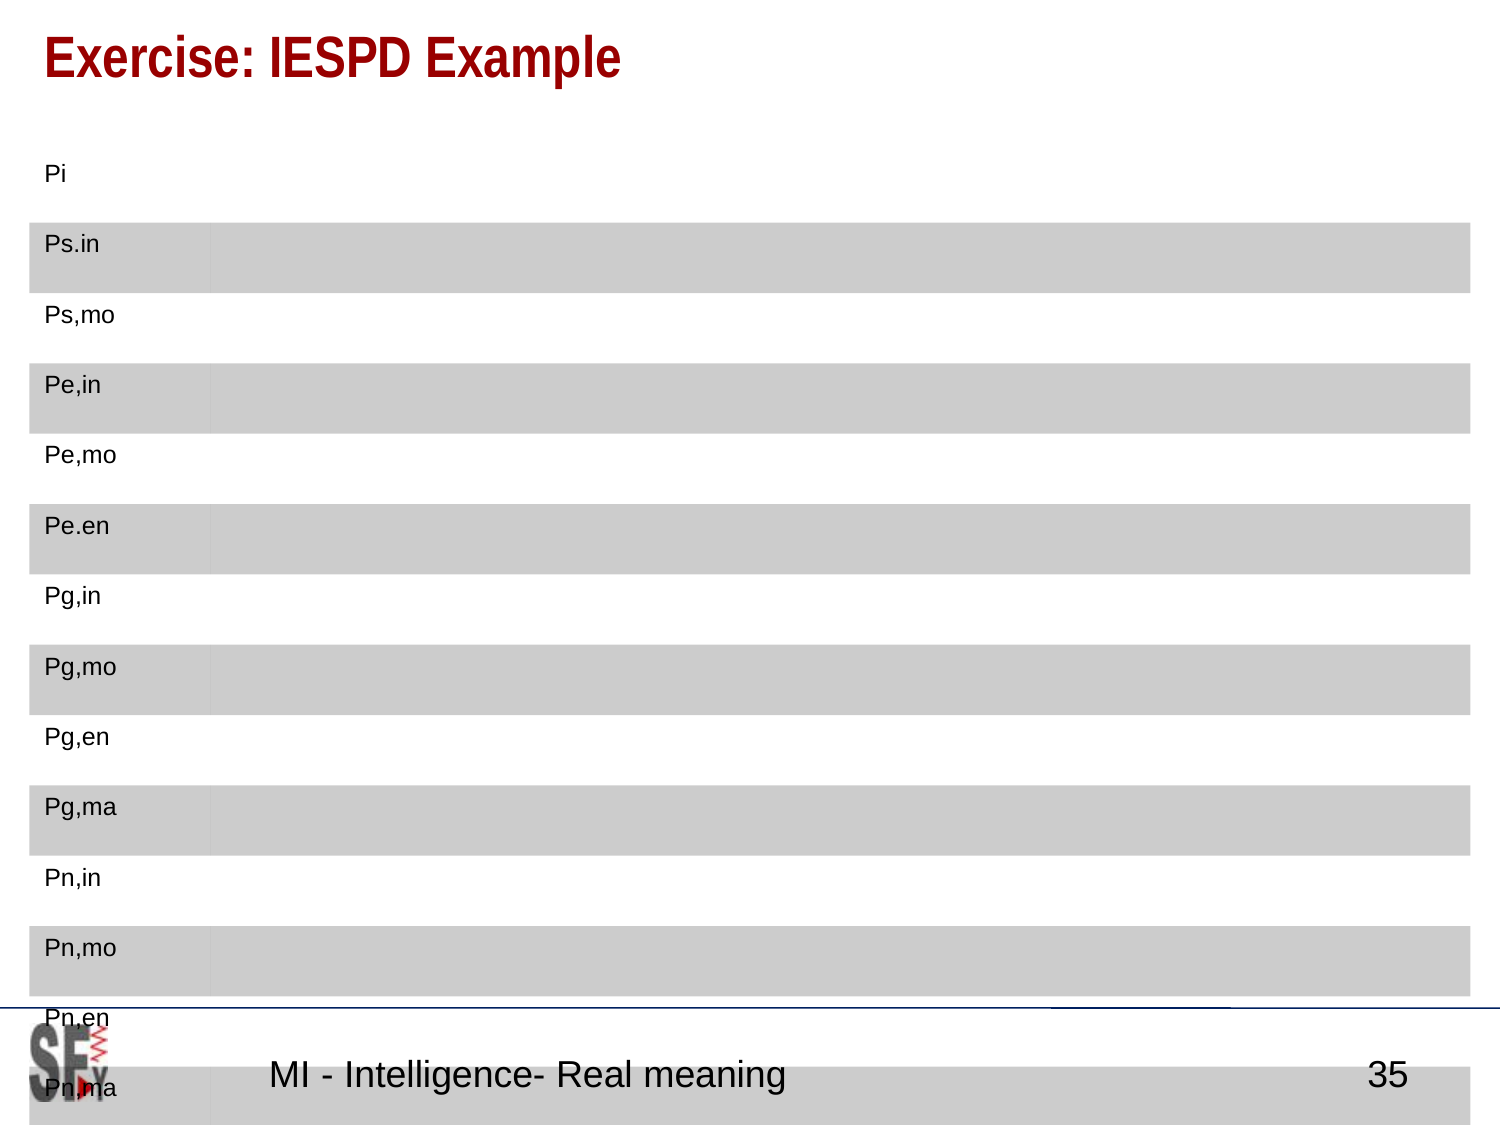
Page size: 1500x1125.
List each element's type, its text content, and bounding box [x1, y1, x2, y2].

table_cell Pn,en [29, 996, 211, 1067]
title Exercise: IESPD Example [29, 12, 1471, 138]
table_cell [211, 785, 1470, 856]
table_cell [211, 926, 1470, 996]
table_cell [211, 715, 1470, 785]
table_cell [211, 645, 1470, 715]
table_cell [211, 574, 1470, 645]
table_cell Pg,mo [29, 645, 211, 715]
table_cell [211, 856, 1470, 926]
table_cell [211, 504, 1470, 574]
table_cell [211, 996, 1470, 1067]
slide_number <numéro> [1352, 1034, 1490, 1103]
table_cell [211, 434, 1470, 504]
table_cell [211, 363, 1470, 434]
table_cell Pg,en [29, 715, 211, 785]
table_cell Ps,mo [29, 293, 211, 363]
table_cell [211, 223, 1470, 293]
table_cell Pn,ma [29, 1067, 211, 1125]
table_cell Pe,mo [29, 434, 211, 504]
table_cell Pe,in [29, 363, 211, 434]
table_cell [211, 293, 1470, 363]
table_header [211, 152, 1470, 223]
table_cell [211, 1067, 1470, 1125]
table_cell Pg,in [29, 574, 211, 645]
footer MI - Intelligence- Real meaning [253, 1034, 1336, 1103]
table_cell Pn,in [29, 856, 211, 926]
table_cell Ps.in [29, 223, 211, 293]
table_cell Pe.en [29, 504, 211, 574]
table_header Pi [29, 152, 211, 223]
table_cell Pn,mo [29, 926, 211, 996]
table_cell Pg,ma [29, 785, 211, 856]
